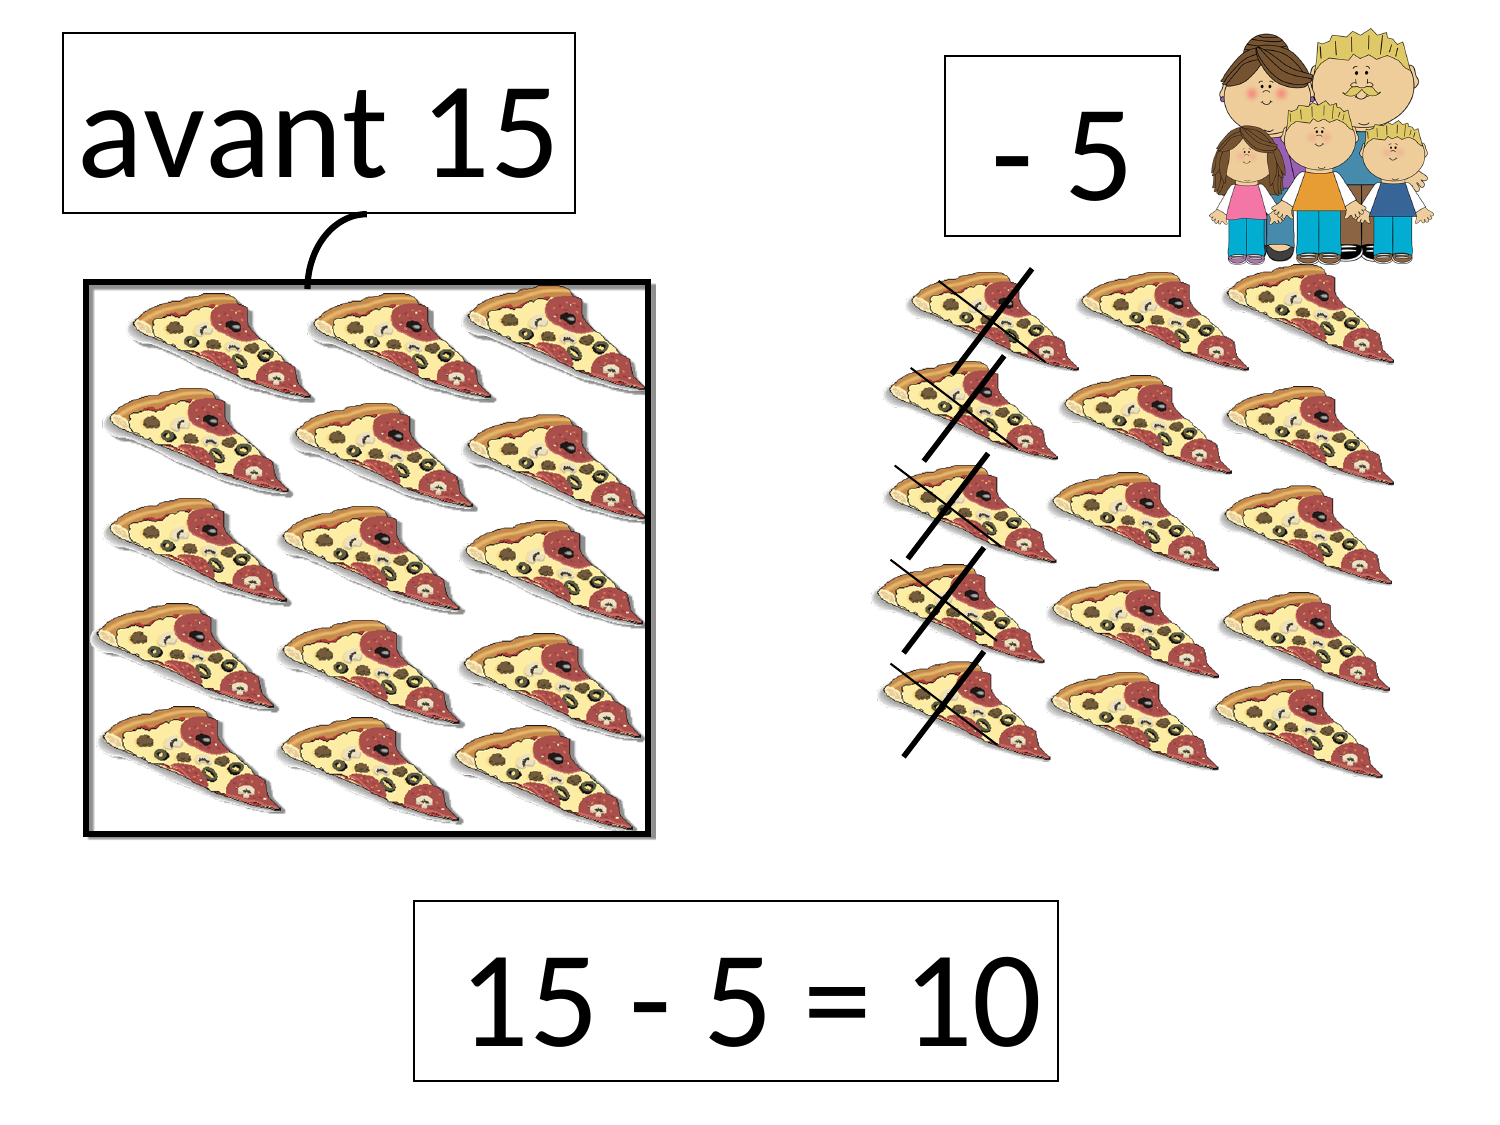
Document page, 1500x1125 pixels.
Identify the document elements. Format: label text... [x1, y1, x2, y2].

text_box [890, 651, 998, 758]
text_box 15 - 5 = 10 [414, 901, 1058, 1081]
text_box [890, 547, 998, 654]
picture [88, 285, 645, 831]
picture [869, 28, 1434, 779]
text_box - 5 [945, 56, 1180, 236]
text_box [894, 453, 1002, 560]
text_box avant 15 [63, 33, 575, 213]
text_box [938, 268, 1046, 375]
text_box [910, 355, 1018, 462]
